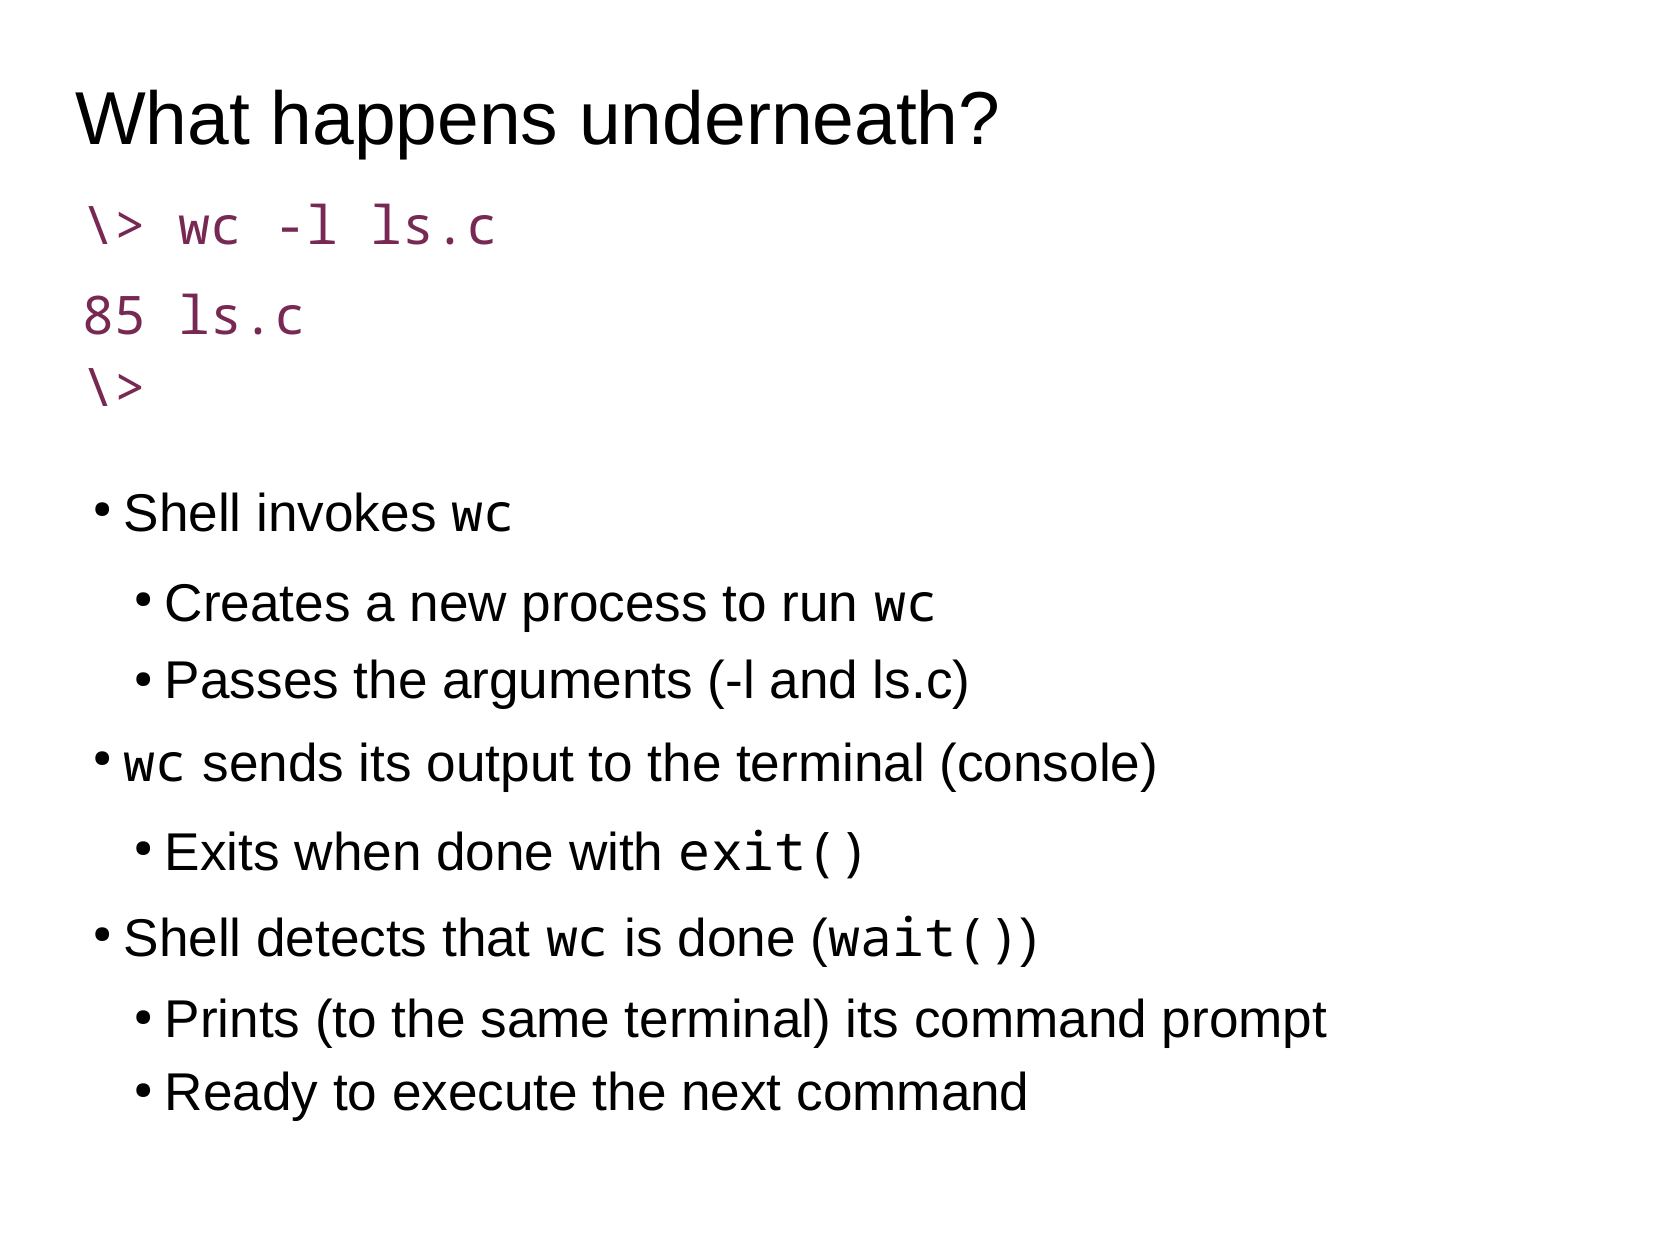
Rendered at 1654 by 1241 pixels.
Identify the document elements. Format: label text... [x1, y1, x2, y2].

list \> wc -l ls.c 85 ls.c \> Shell invokes wc Creates a new process to run wc Passes the arguments (-l and ls.c) wc sends its output to the terminal (console) Exits when done with exit() Shell detects that wc is done (wait()) Prints (to the same terminal) its command prompt Ready to execute the next command [82, 187, 1571, 1126]
title What happens underneath? [75, 49, 1613, 188]
